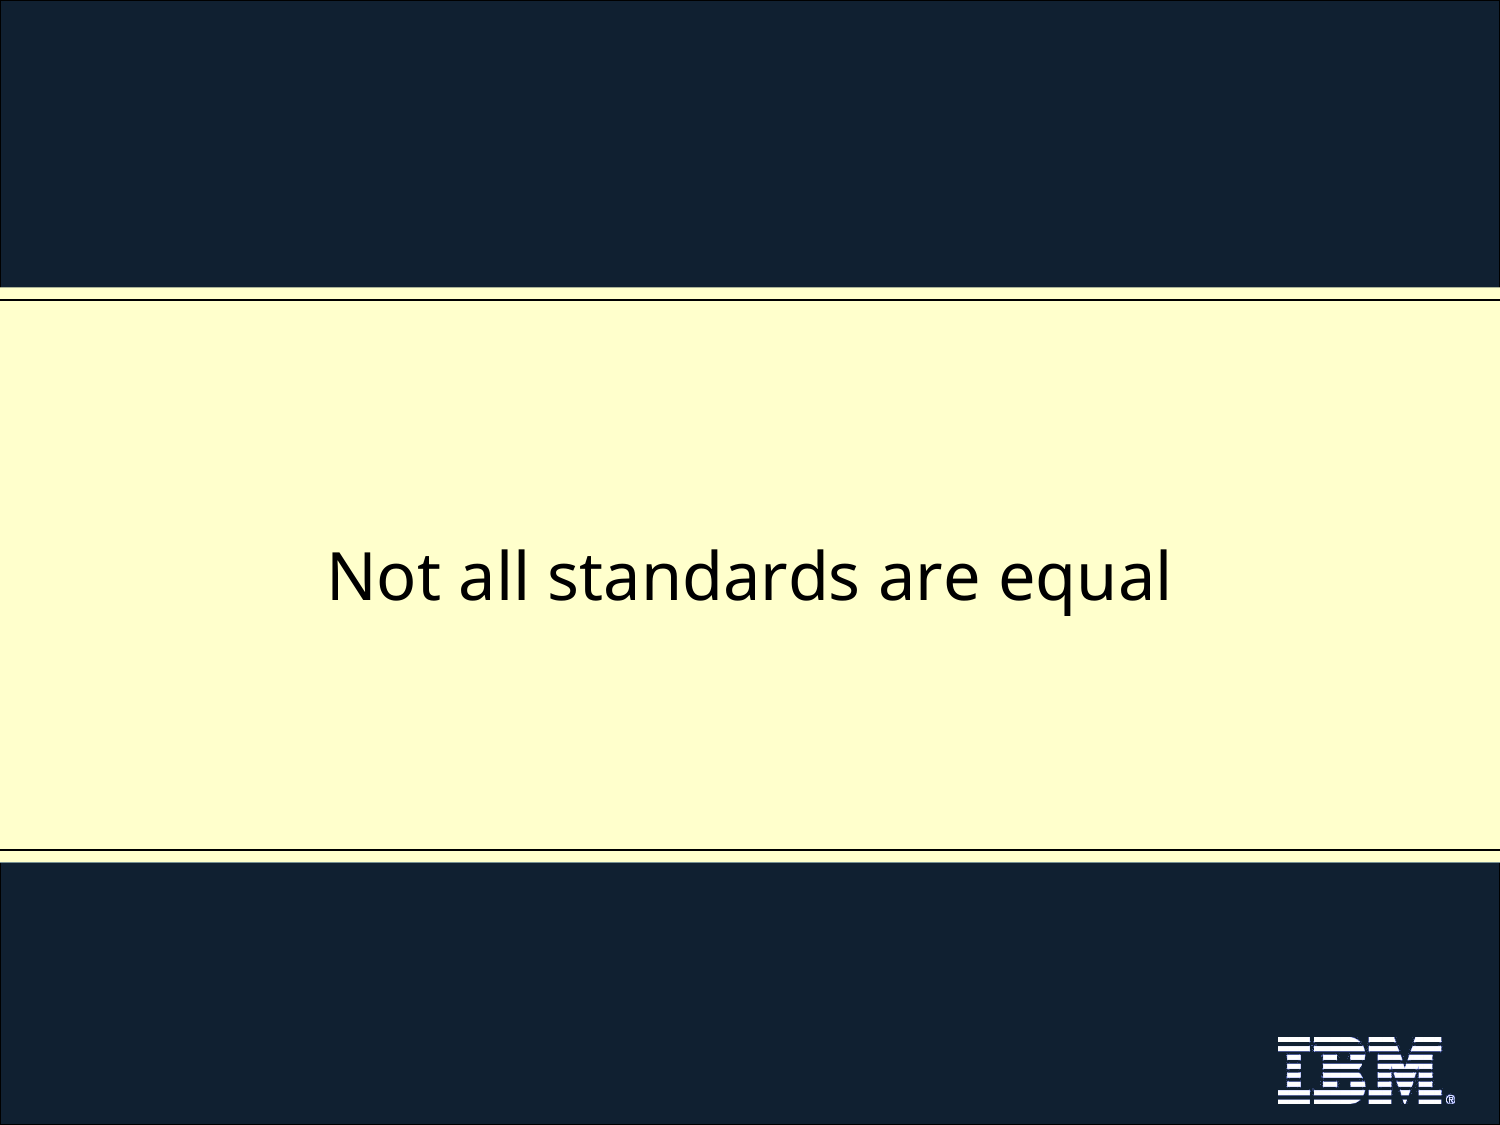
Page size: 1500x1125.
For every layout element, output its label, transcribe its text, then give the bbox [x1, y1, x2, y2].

text_box Not all standards are equal [0, 851, 1500, 863]
picture [1278, 1037, 1484, 1104]
text_box Not all standards are equal [0, 287, 1500, 299]
text_box Not all standards are equal [0, 301, 1500, 849]
